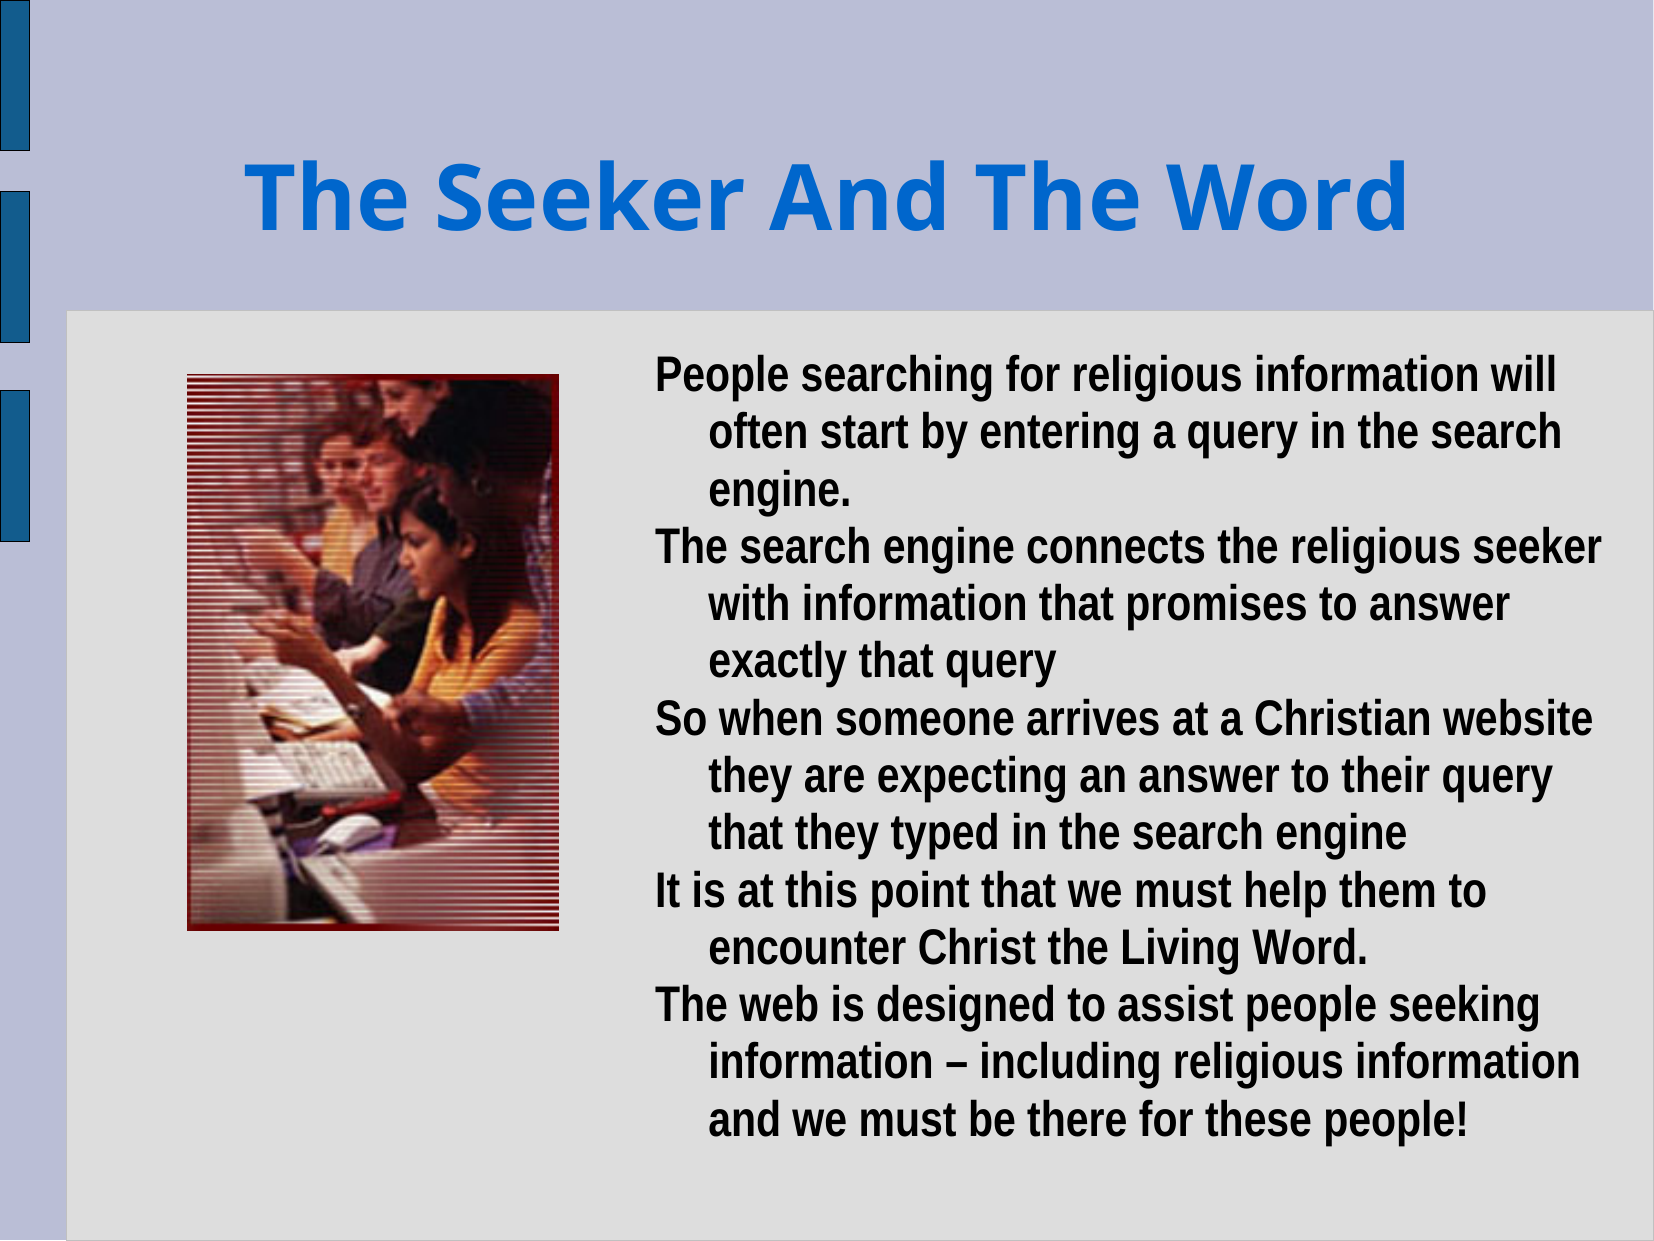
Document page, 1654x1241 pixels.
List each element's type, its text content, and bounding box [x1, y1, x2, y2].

picture [187, 374, 559, 931]
title The Seeker And The Word [121, 91, 1534, 299]
list People searching for religious information will often start by entering a query in the search engine. The search engine connects the religious seeker with information that promises to answer exactly that query So when someone arrives at a Christian website they are expecting an answer to their query that they typed in the search engine It is at this point that we must help them to encounter Christ the Living Word. The web is designed to assist people seeking information – including religious information and we must be there for these people! [637, 344, 1613, 1201]
